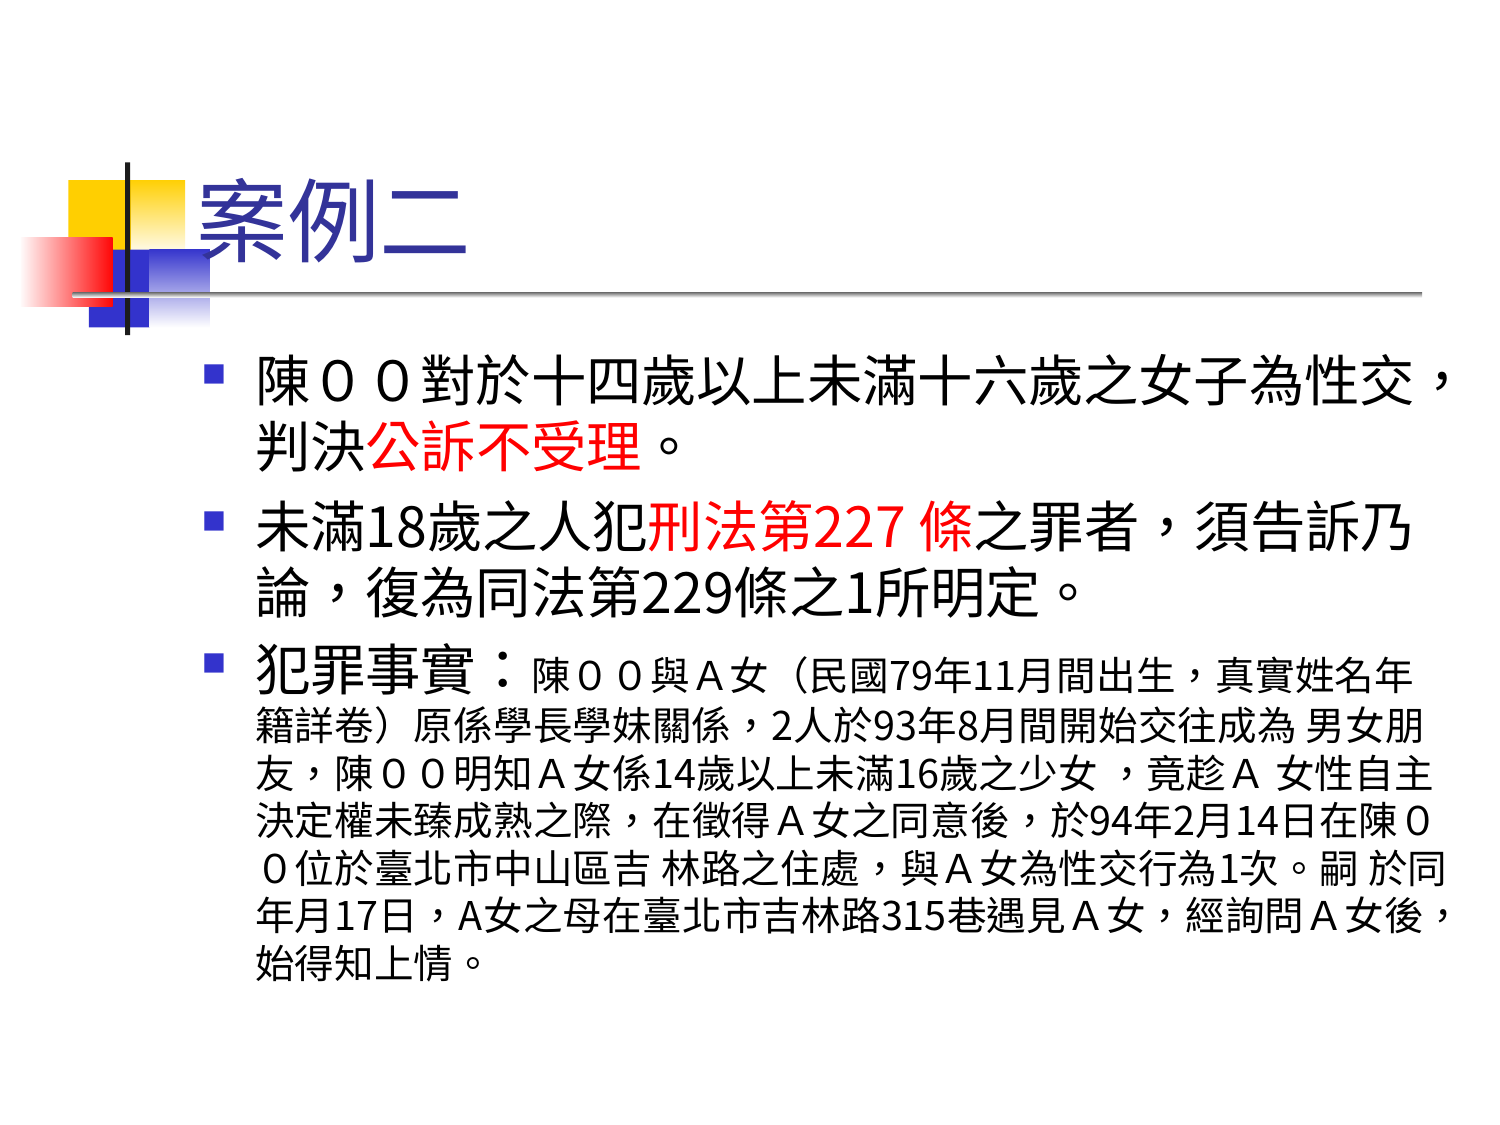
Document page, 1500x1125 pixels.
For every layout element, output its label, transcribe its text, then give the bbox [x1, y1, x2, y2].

list 陳００對於十四歲以上未滿十六歲之女子為性交，判決公訴不受理。 未滿18歲之人犯刑法第227 條之罪者，須告訴乃論，復為同法第229條之1所明定。 犯罪事實：陳００與Ａ女（民國79年11月間出生，真實姓名年 籍詳卷）原係學長學妹關係，2人於93年8月間開始交往成為 男女朋友，陳００明知Ａ女係14歲以上未滿16歲之少女 ，竟趁Ａ 女性自主決定權未臻成熟之際，在徵得Ａ女之同意後，於94年2月14日在陳００位於臺北市中山區吉 林路之住處，與Ａ女為性交行為1次。嗣 於同年月17日，A女之母在臺北市吉林路315巷遇見Ａ女，經詢問Ａ女後，始得知上情。 [193, 331, 1469, 1007]
title 案例二 [188, 101, 1468, 289]
